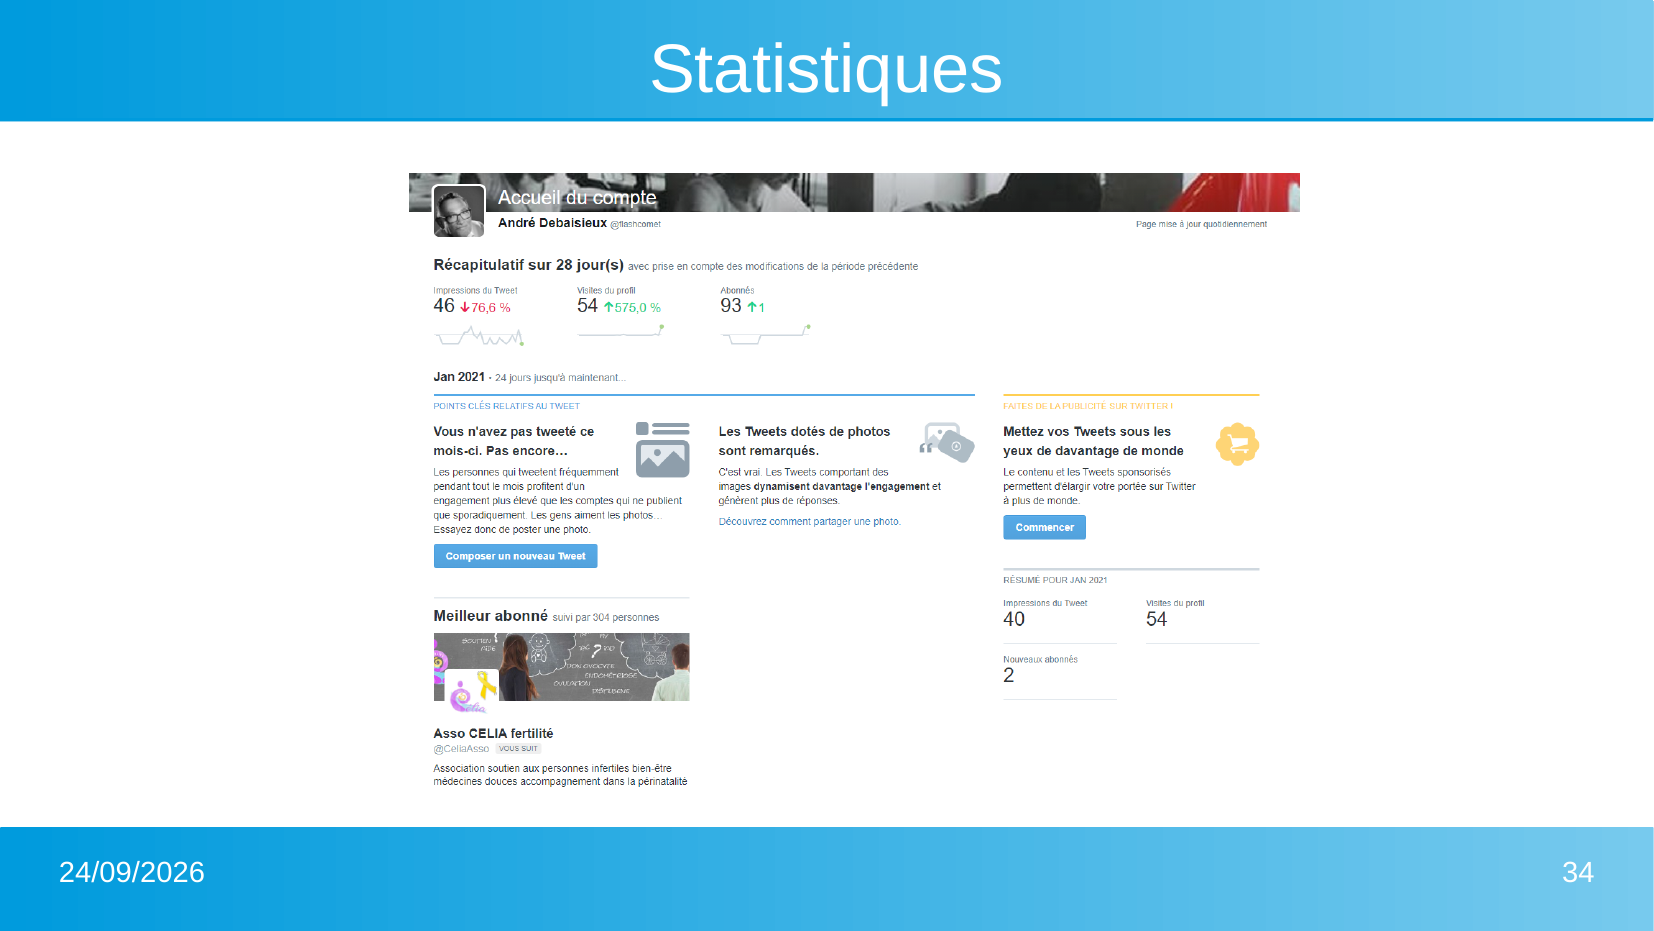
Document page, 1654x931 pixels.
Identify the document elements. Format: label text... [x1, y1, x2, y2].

title Statistiques [59, 29, 1595, 108]
picture [409, 173, 1300, 798]
